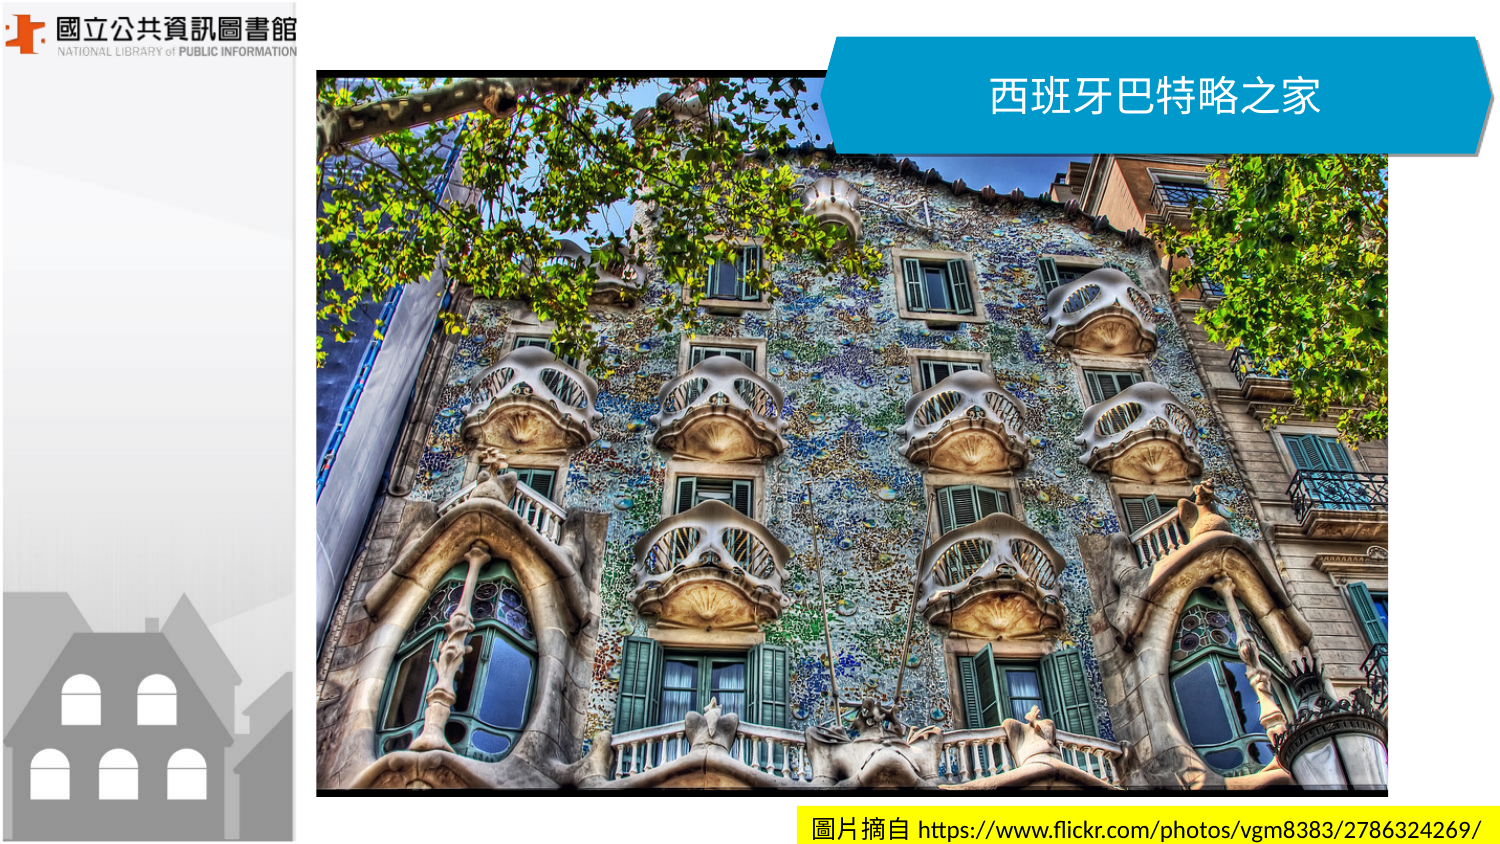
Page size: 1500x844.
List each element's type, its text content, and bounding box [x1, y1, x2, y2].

text_box 西班牙巴特略之家 [820, 36, 1492, 154]
text_box 圖片摘自https://www.flickr.com/photos/vgm8383/2786324269/ [796, 805, 1500, 844]
picture [316, 70, 1389, 797]
picture [4, 13, 298, 57]
